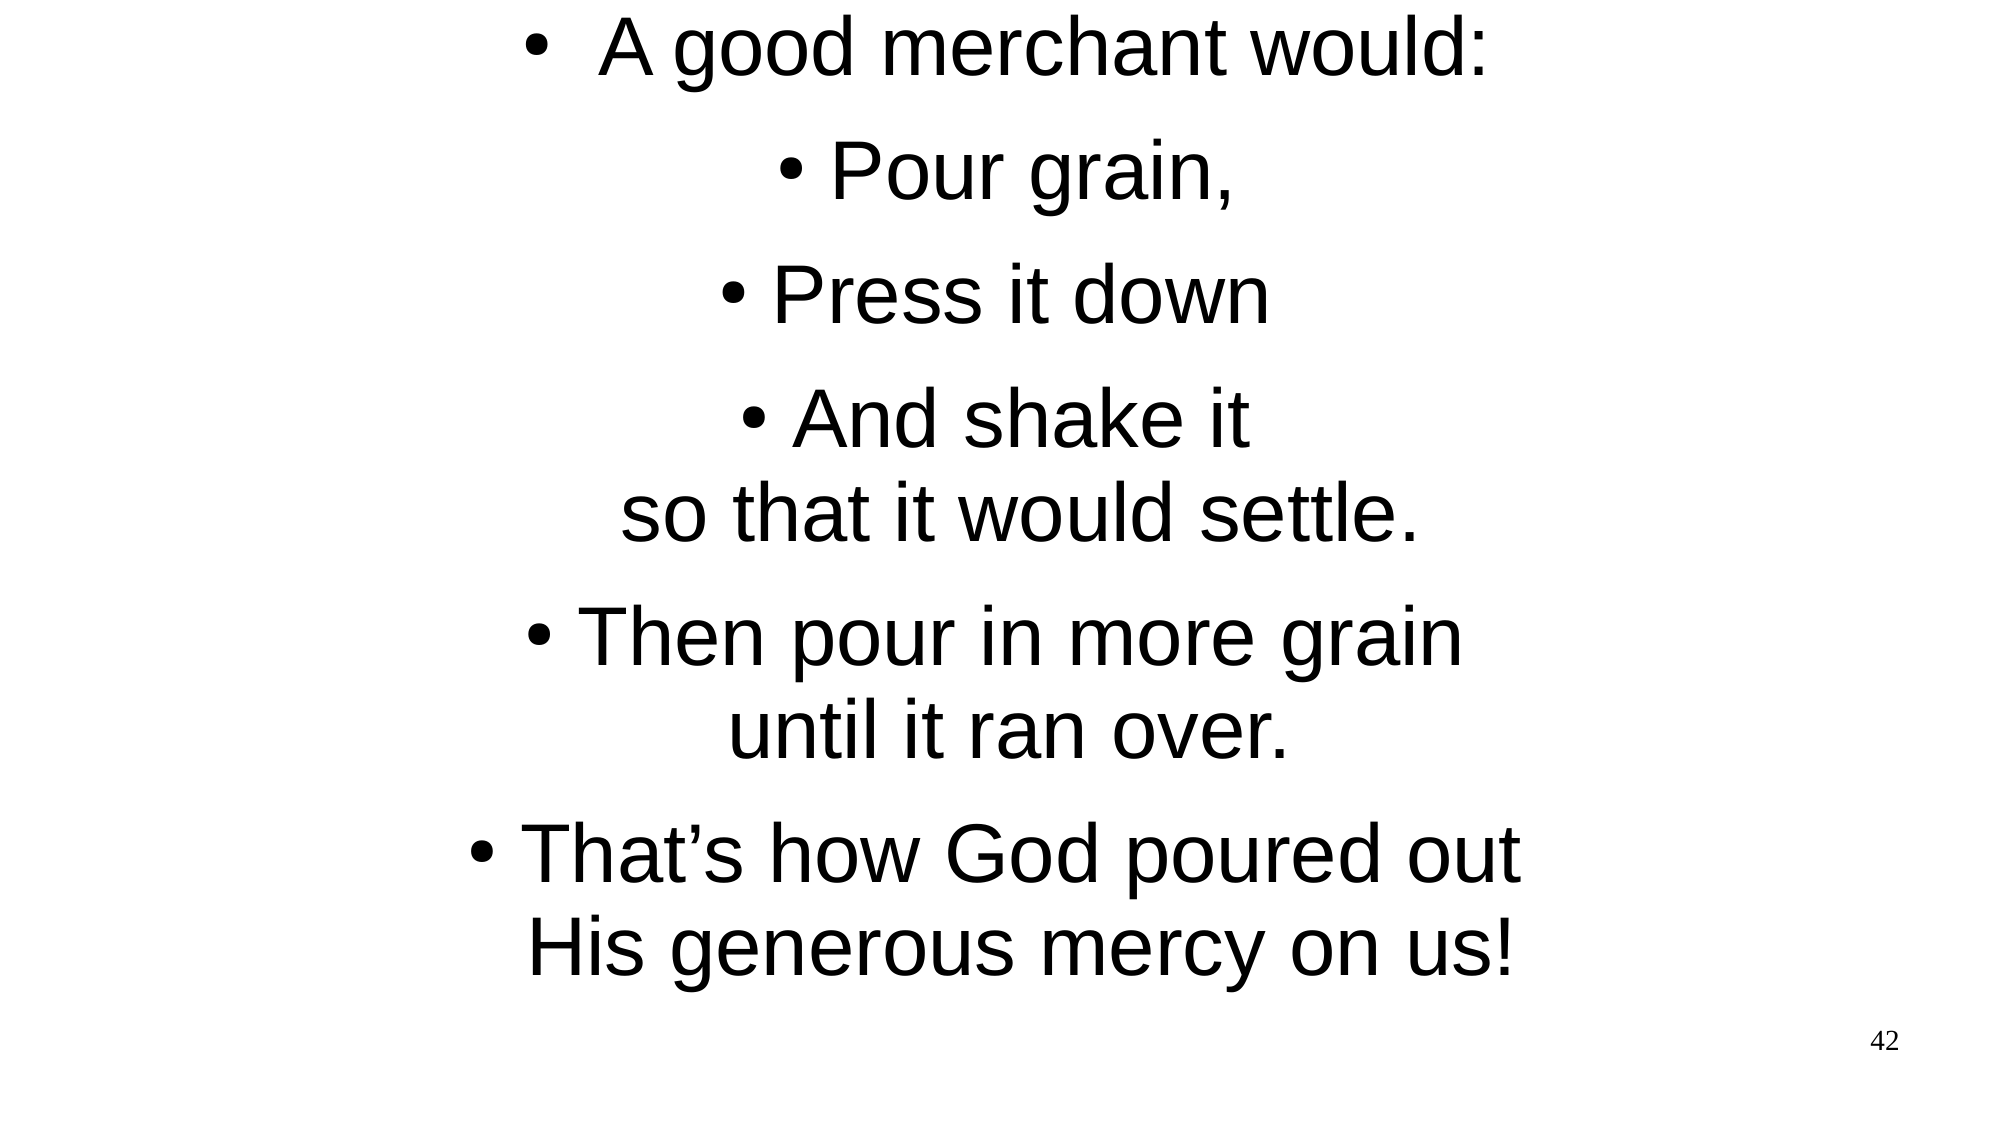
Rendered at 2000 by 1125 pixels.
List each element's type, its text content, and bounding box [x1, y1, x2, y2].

list A good merchant would: Pour grain, Press it down And shake it so that it would settle. Then pour in more grain until it ran over. That’s how God poured out His generous mercy on us! [0, 0, 1996, 1123]
